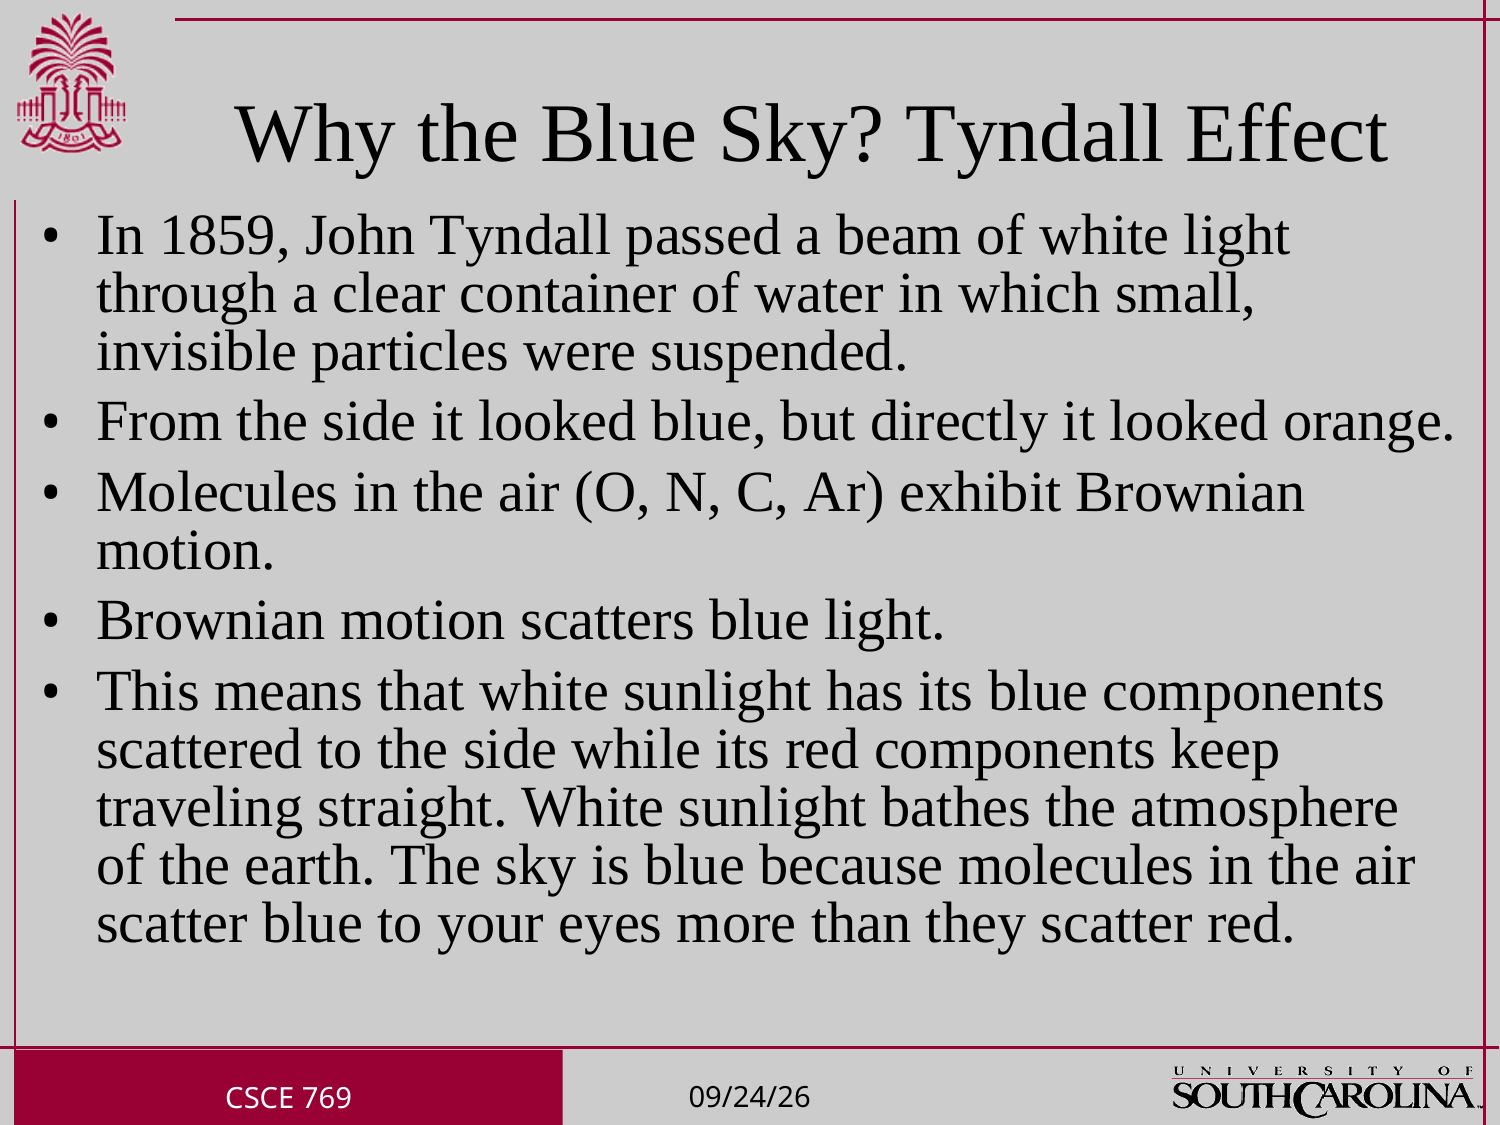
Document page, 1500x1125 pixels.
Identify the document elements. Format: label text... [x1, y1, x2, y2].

list In 1859, John Tyndall passed a beam of white light through a clear container of water in which small, invisible particles were suspended. From the side it looked blue, but directly it looked orange. Molecules in the air (O, N, C, Ar) exhibit Brownian motion. Brownian motion scatters blue light. This means that white sunlight has its blue components scattered to the side while its red components keep traveling straight. White sunlight bathes the atmosphere of the earth. The sky is blue because molecules in the air scatter blue to your eyes more than they scatter red. [24, 200, 1476, 1028]
title Why the Blue Sky? Tyndall Effect [174, 9, 1450, 188]
picture [1162, 1049, 1483, 1125]
picture [12, 12, 131, 155]
